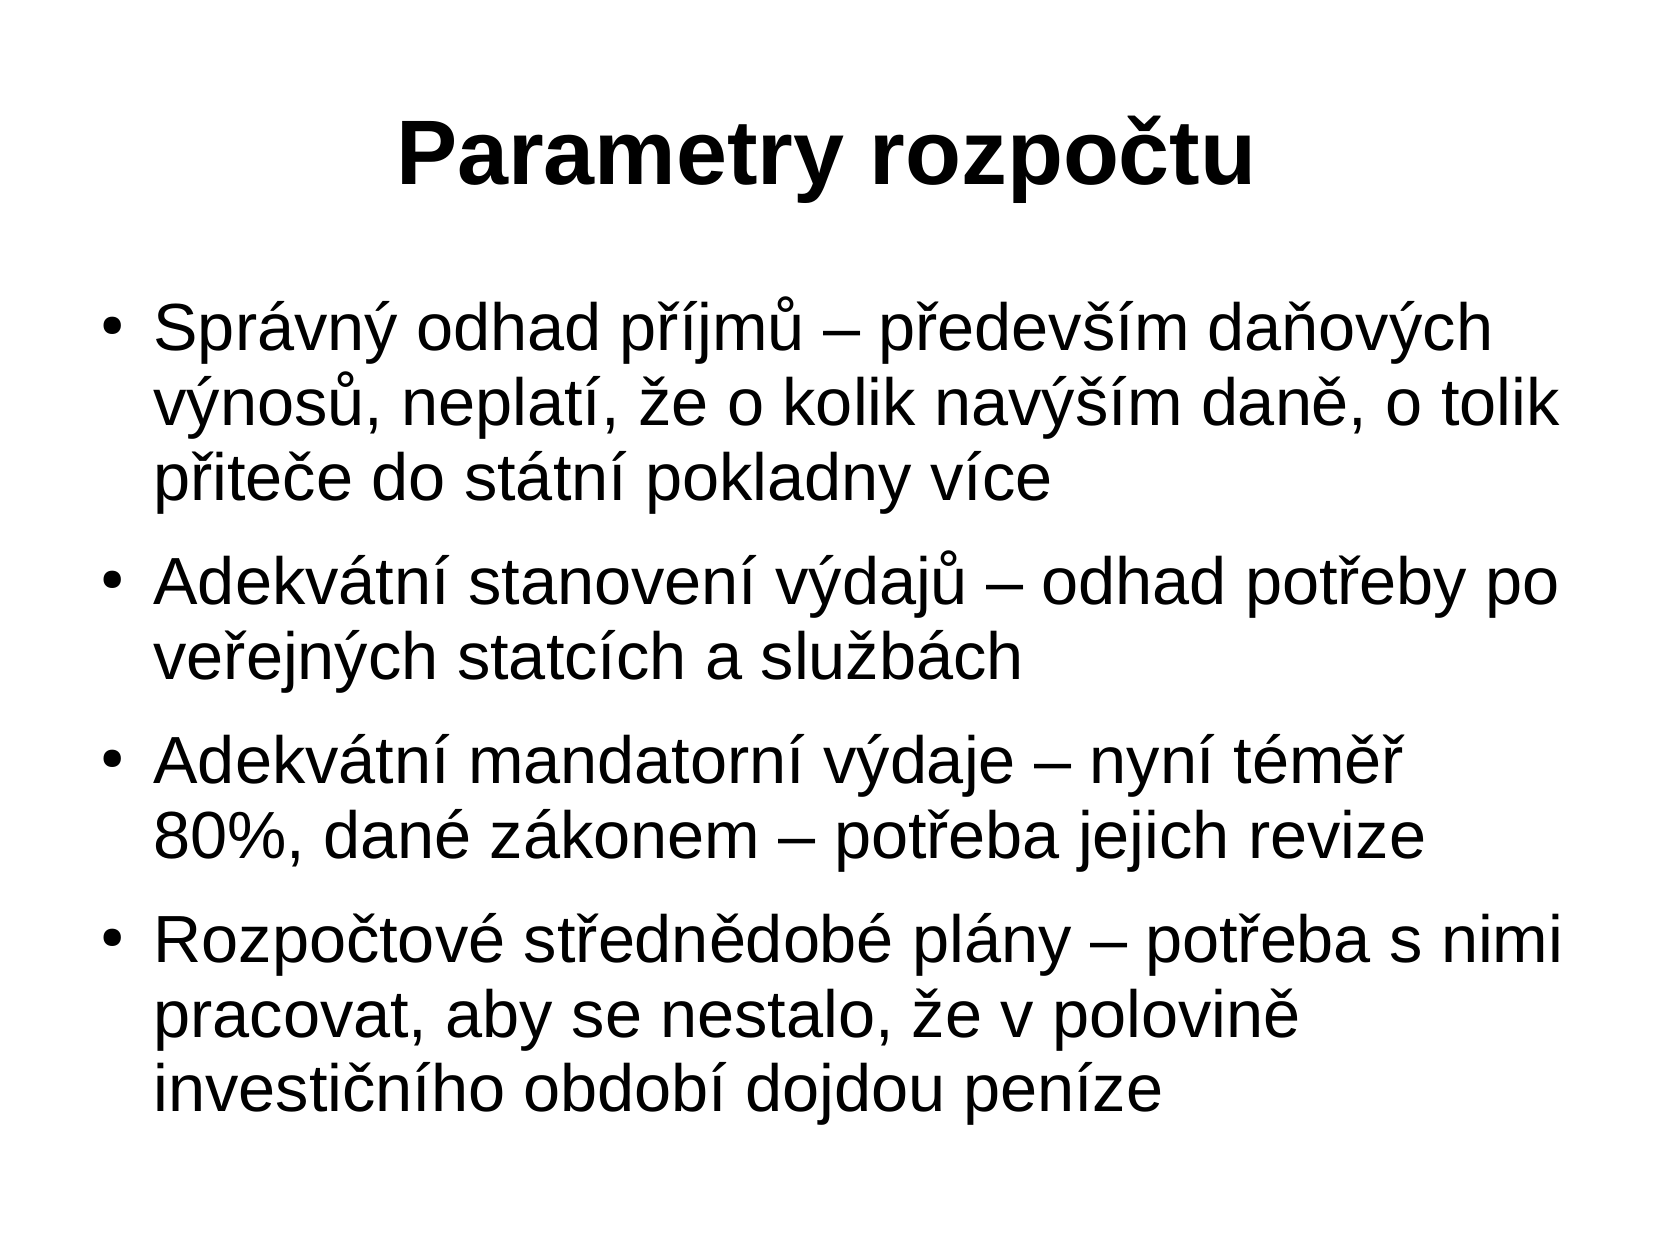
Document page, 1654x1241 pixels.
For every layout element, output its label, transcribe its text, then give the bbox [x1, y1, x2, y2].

list Správný odhad příjmů – především daňových výnosů, neplatí, že o kolik navýším daně, o tolik přiteče do státní pokladny více Adekvátní stanovení výdajů – odhad potřeby po veřejných statcích a službách Adekvátní mandatorní výdaje – nyní téměř 80%, dané zákonem – potřeba jejich revize Rozpočtové střednědobé plány – potřeba s nimi pracovat, aby se nestalo, že v polovině investičního období dojdou peníze [82, 290, 1571, 1127]
title Parametry rozpočtu [82, 49, 1571, 257]
